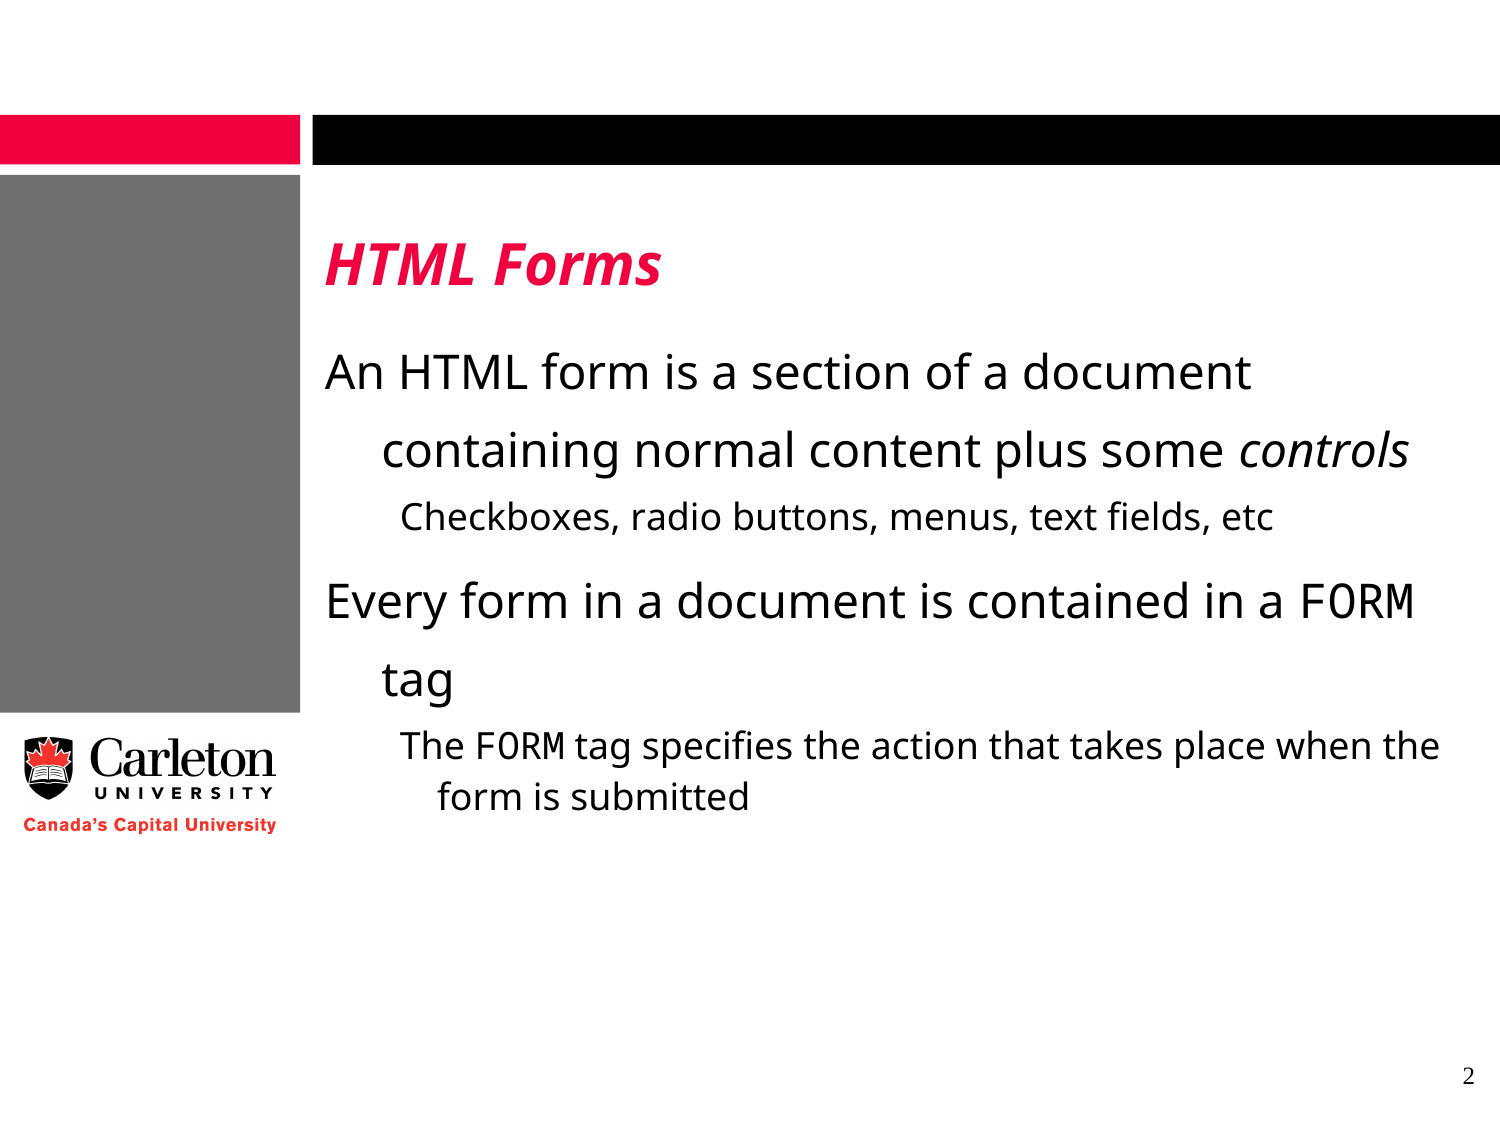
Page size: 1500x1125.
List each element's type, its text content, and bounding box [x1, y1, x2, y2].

title HTML Forms [324, 187, 1450, 324]
list An HTML form is a section of a document containing normal content plus some controls Checkboxes, radio buttons, menus, text fields, etc Every form in a document is contained in a FORM tag The FORM tag specifies the action that takes place when the form is submitted [324, 324, 1450, 1036]
picture [24, 737, 276, 834]
